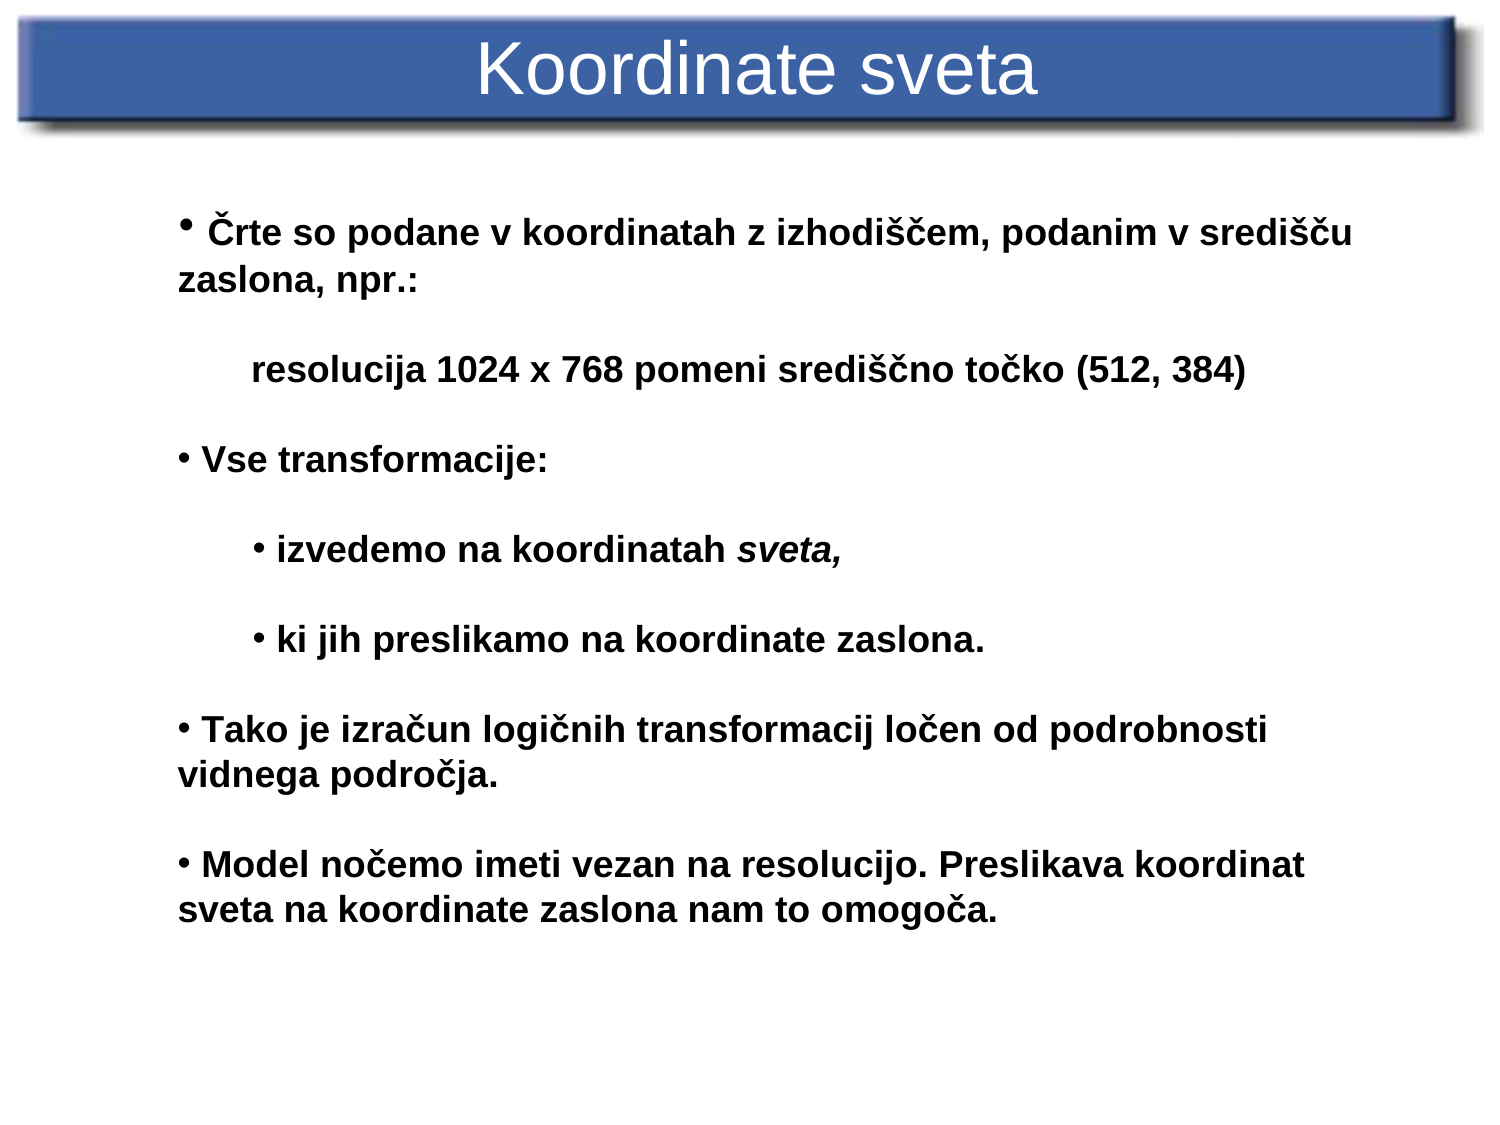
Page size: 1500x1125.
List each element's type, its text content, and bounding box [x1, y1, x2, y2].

picture [16, 13, 1484, 141]
text_box Črte so podane v koordinatah z izhodiščem, podanim v središču zaslona, npr.: resolucija 1024 x 768 pomeni središčno točko (512, 384) Vse transformacije: izvedemo na koordinatah sveta, ki jih preslikamo na koordinate zaslona. Tako je izračun logičnih transformacij ločen od podrobnosti vidnega področja. Model nočemo imeti vezan na resolucijo. Preslikava koordinat sveta na koordinate zaslona nam to omogoča. [162, 187, 1387, 938]
text_box Koordinate sveta [107, 11, 1407, 117]
